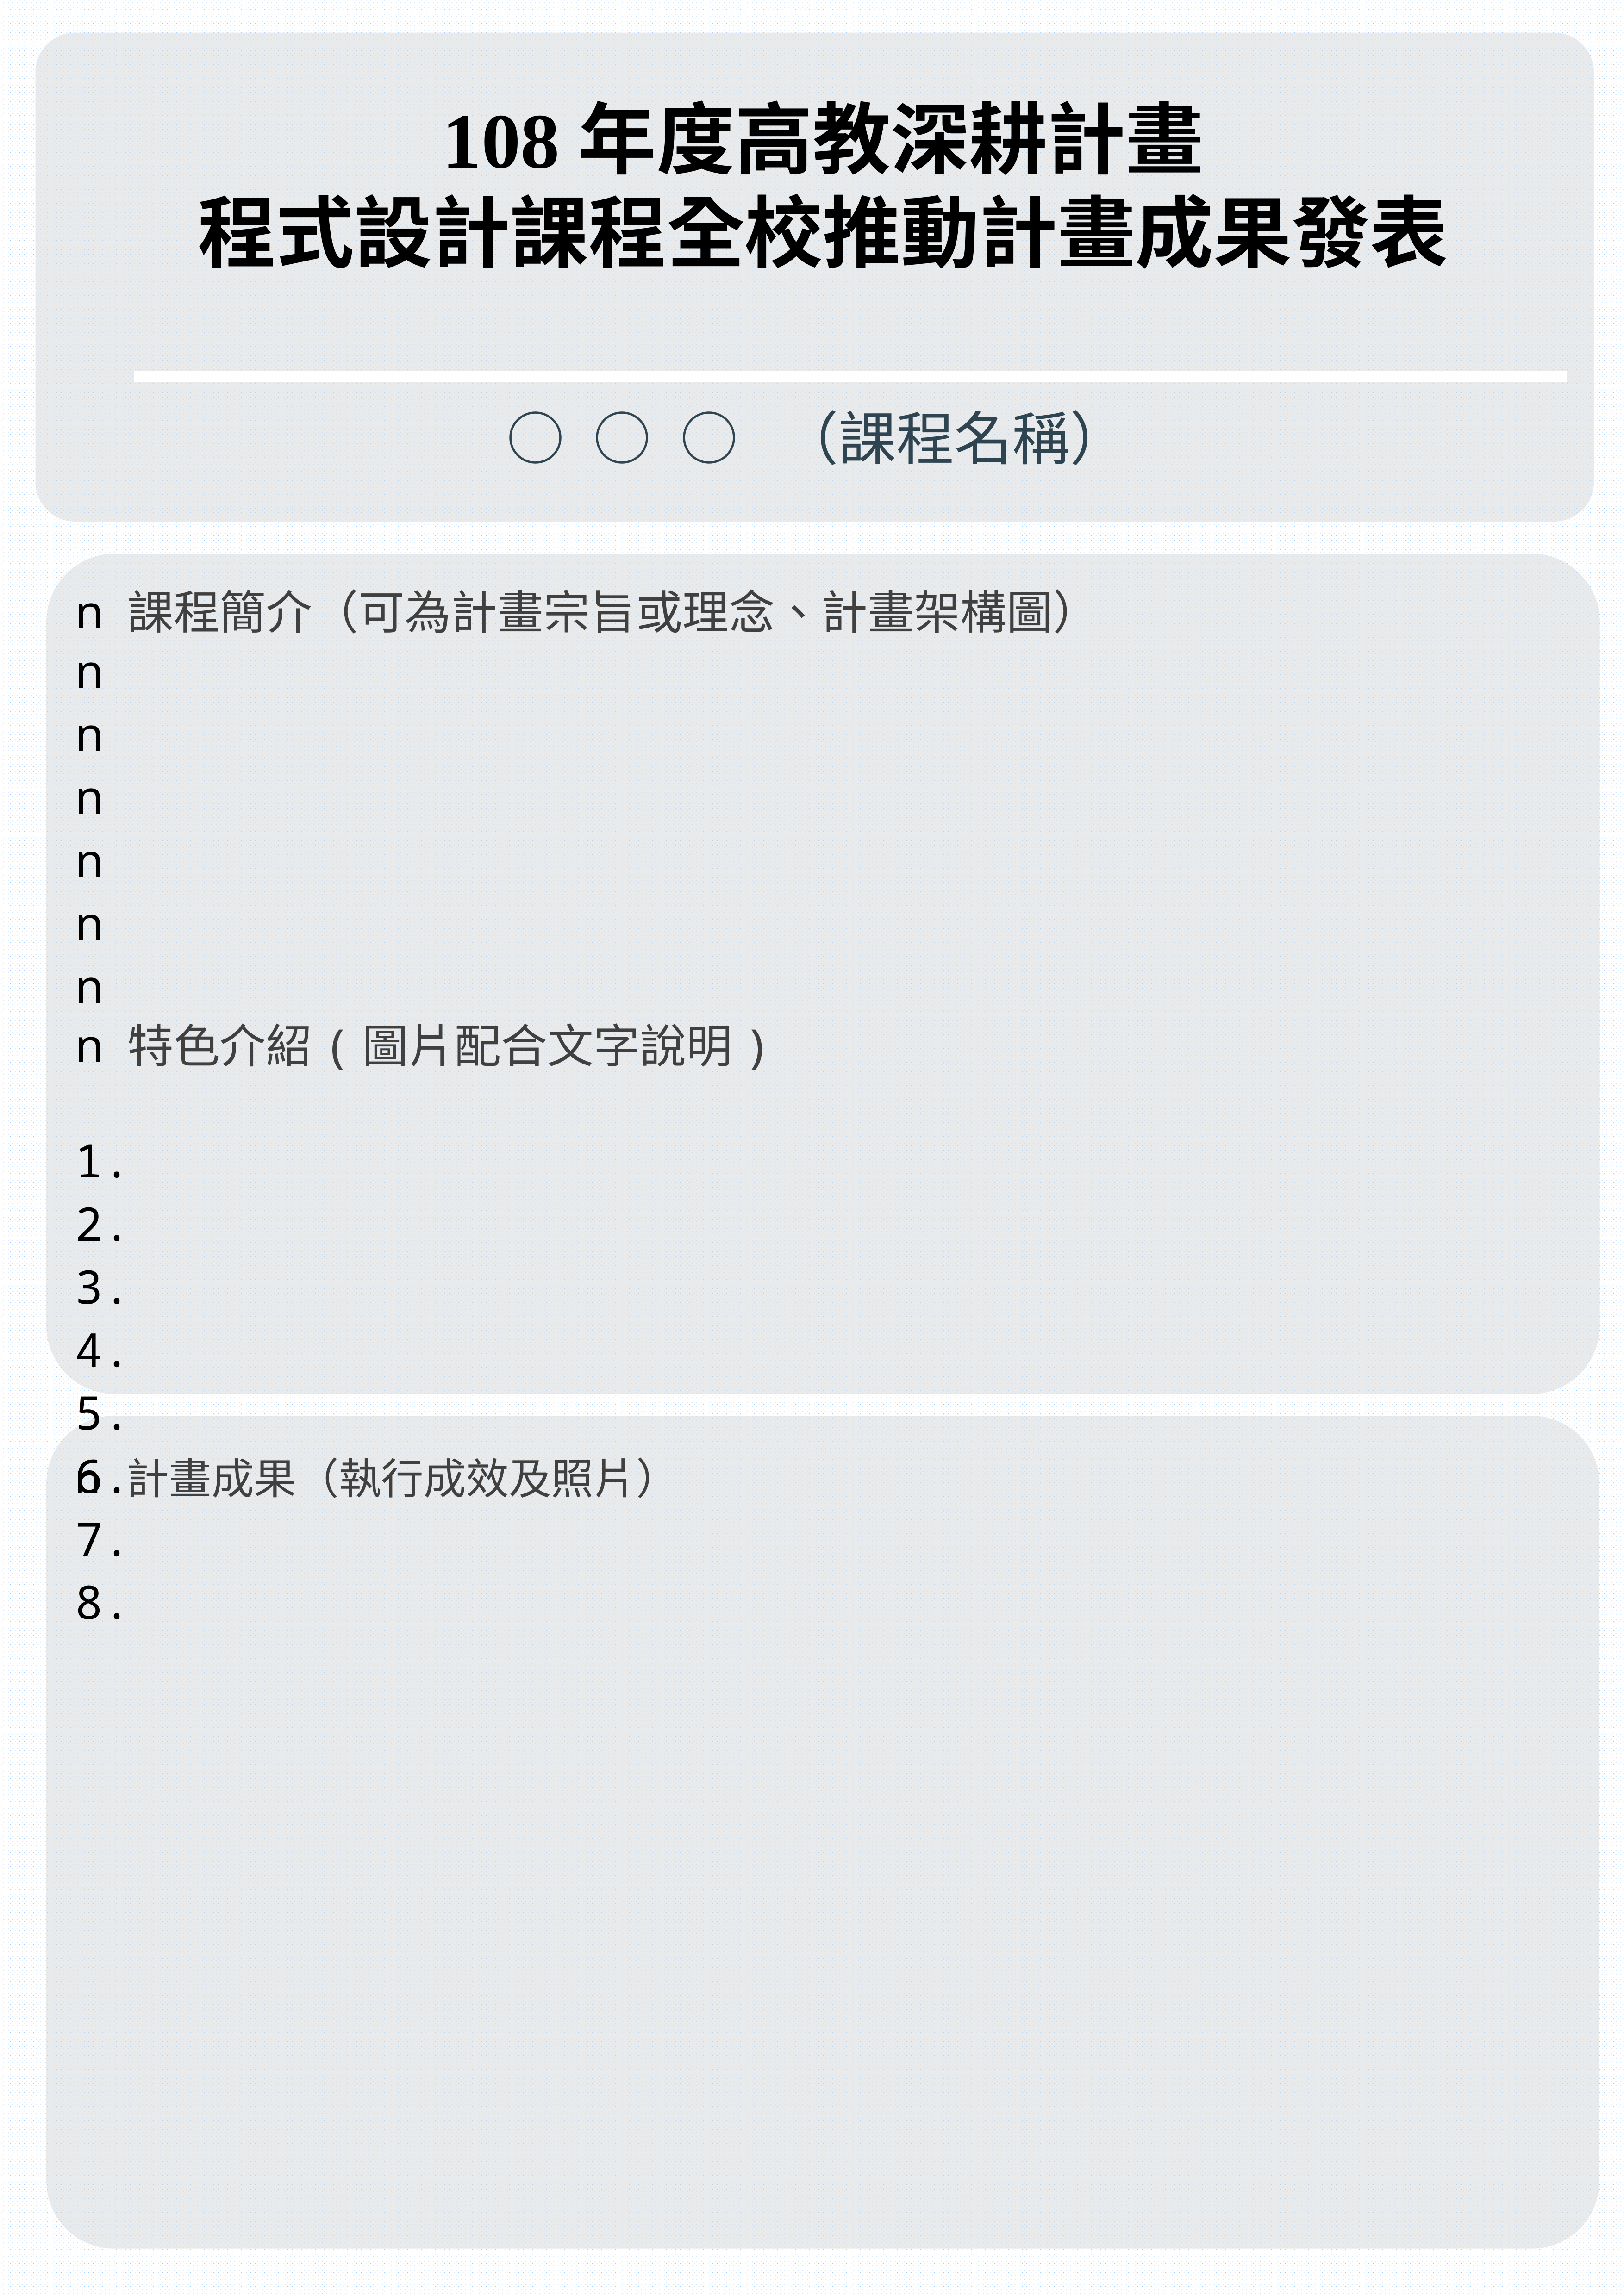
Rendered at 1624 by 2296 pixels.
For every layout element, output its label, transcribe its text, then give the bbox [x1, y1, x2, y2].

text_box 課程簡介（可為計畫宗旨或理念、計畫架構圖） 特色介紹(圖片配合文字說明) [68, 579, 1555, 1454]
text_box [46, 554, 1600, 1390]
text_box [35, 32, 1594, 522]
text_box 108年度高教深耕計畫 程式設計課程全校推動計畫成果發表 [79, 44, 1567, 323]
text_box [46, 1420, 1599, 2249]
text_box 計畫成果（執行成效及照片） [68, 1448, 1555, 2192]
text_box ○ ○ ○ （課程名稱） [74, 398, 1562, 476]
